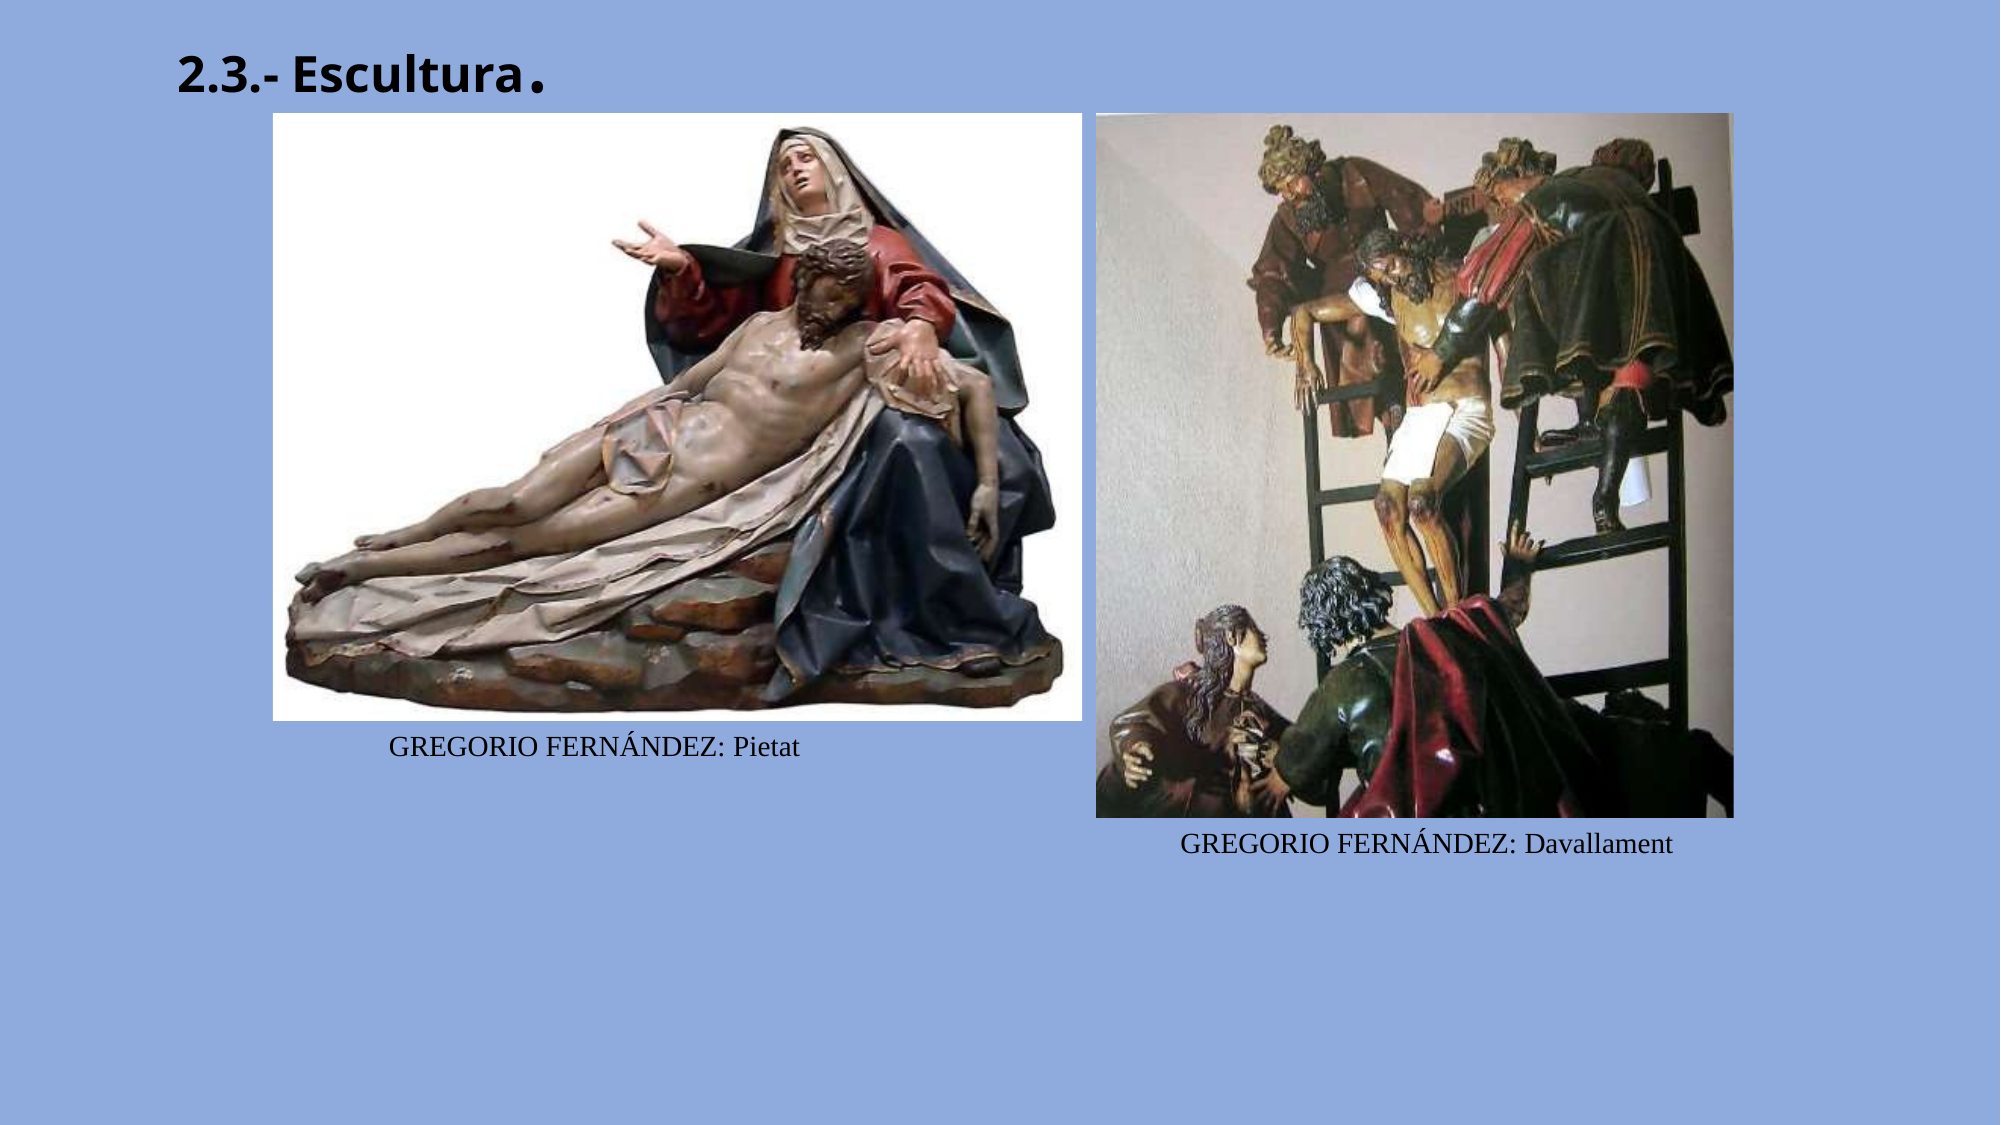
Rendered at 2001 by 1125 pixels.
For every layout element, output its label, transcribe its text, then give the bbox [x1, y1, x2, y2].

text_box [273, 114, 1082, 721]
text_box GREGORIO FERNÁNDEZ: Davallament [1178, 822, 1679, 860]
text_box [1096, 114, 1734, 818]
text_box GREGORIO FERNÁNDEZ: Pietat [386, 725, 805, 763]
title 2.3.- Escultura. [175, 0, 1156, 112]
